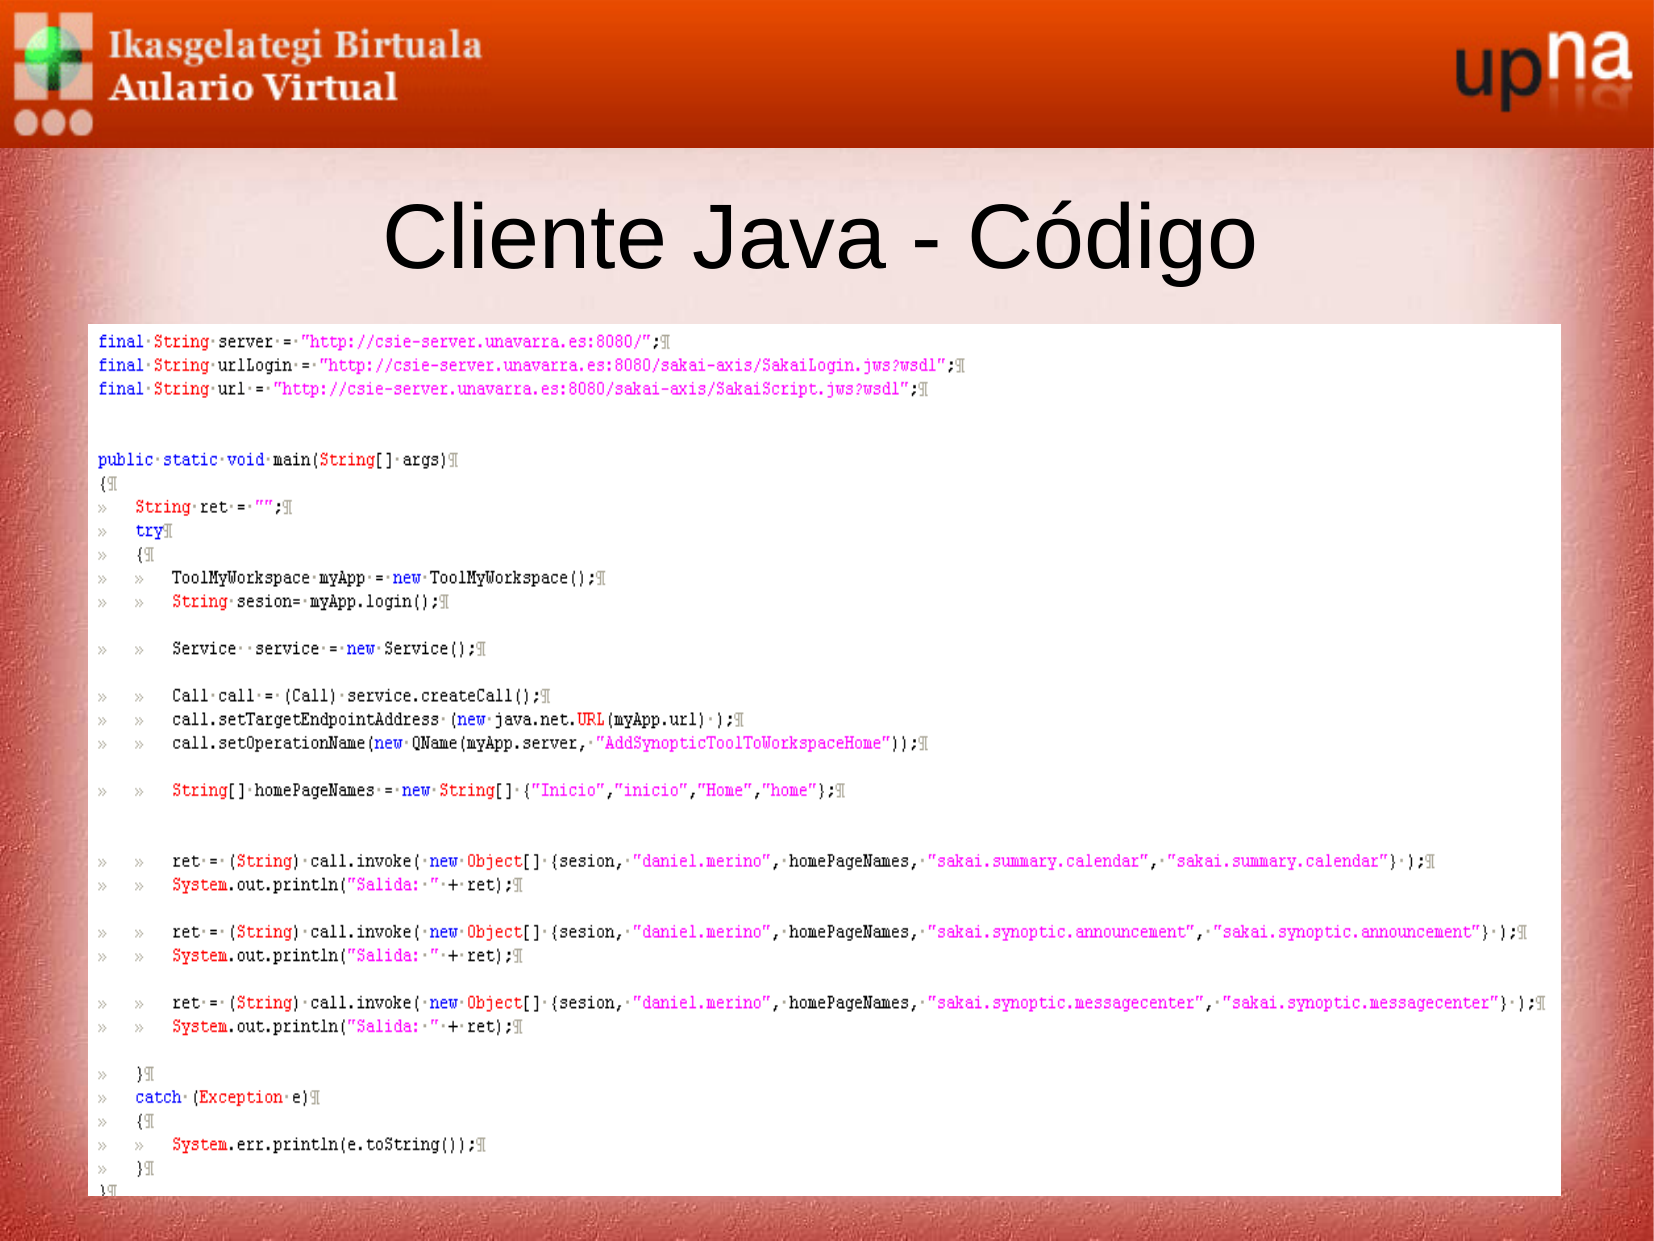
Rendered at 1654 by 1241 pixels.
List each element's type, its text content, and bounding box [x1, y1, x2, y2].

picture [0, 0, 1654, 1241]
title Cliente Java - Código [76, 147, 1565, 326]
